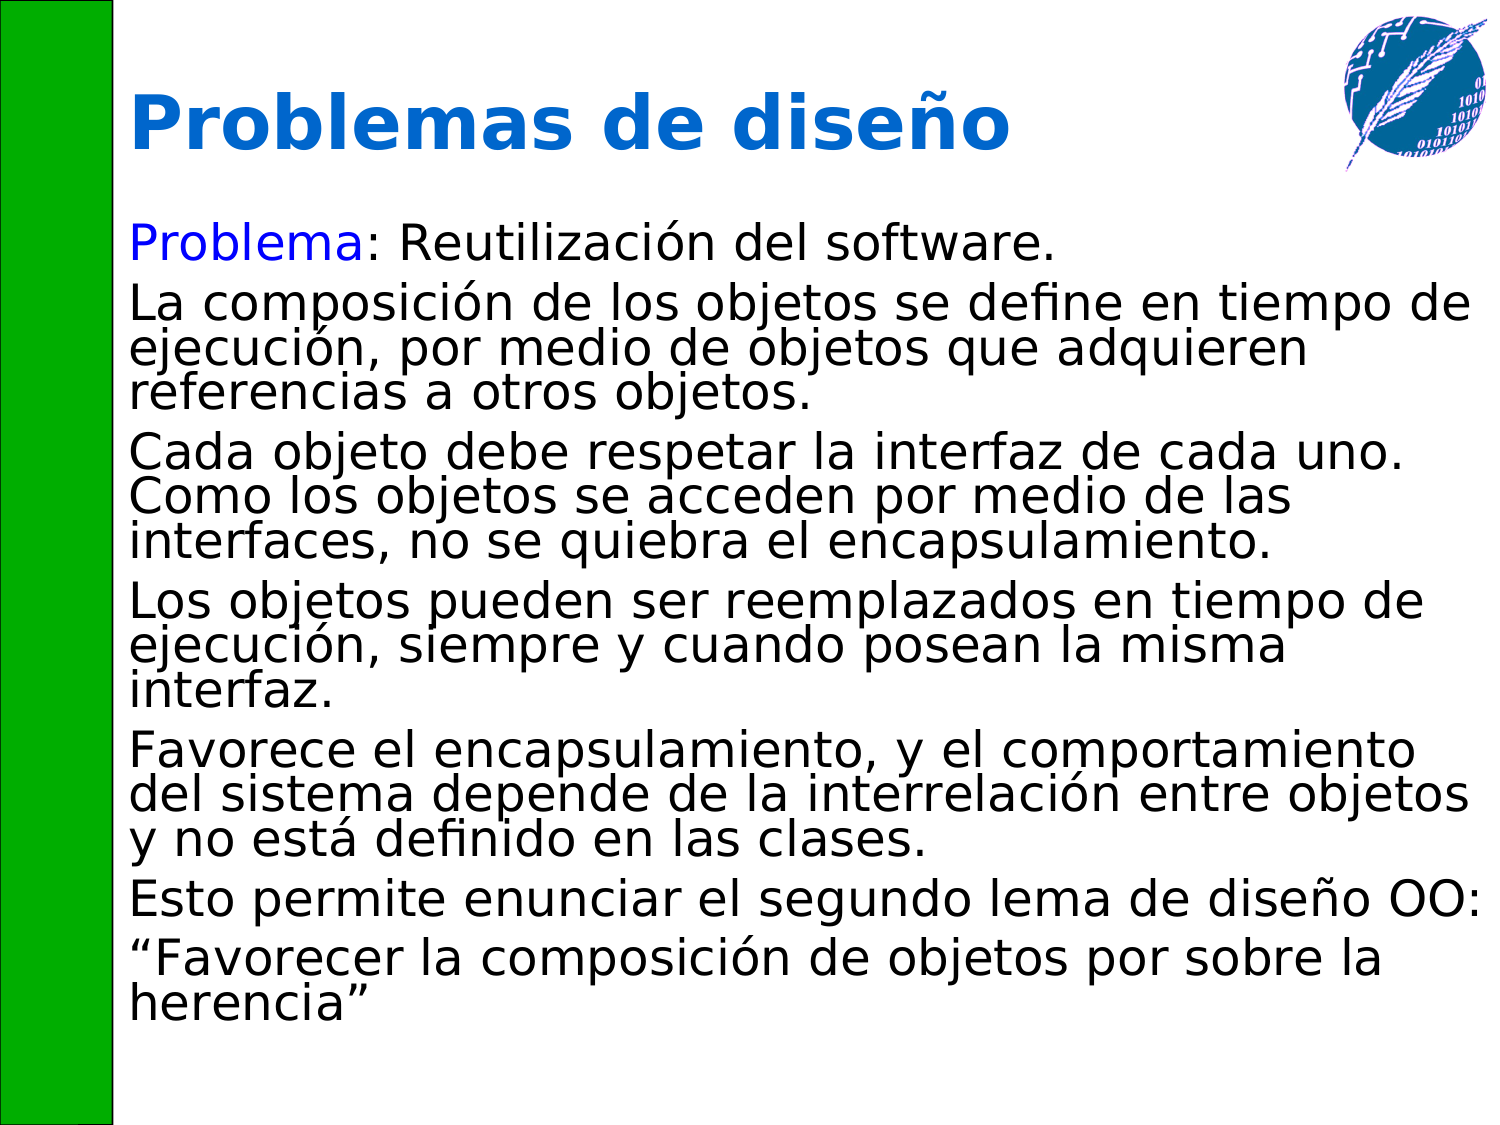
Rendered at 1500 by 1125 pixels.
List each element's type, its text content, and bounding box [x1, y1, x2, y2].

list Problema: Reutilización del software. La composición de los objetos se define en tiempo de ejecución, por medio de objetos que adquieren referencias a otros objetos. Cada objeto debe respetar la interfaz de cada uno. Como los objetos se acceden por medio de las interfaces, no se quiebra el encapsulamiento. Los objetos pueden ser reemplazados en tiempo de ejecución, siempre y cuando posean la misma interfaz. Favorece el encapsulamiento, y el comportamiento del sistema depende de la interrelación entre objetos y no está definido en las clases. Esto permite enunciar el segundo lema de diseño OO: “Favorecer la composición de objetos por sobre la herencia” [128, 224, 1500, 1060]
picture [1341, 15, 1488, 172]
picture [1417, 140, 1425, 149]
title Problemas de diseño [113, 38, 1388, 226]
